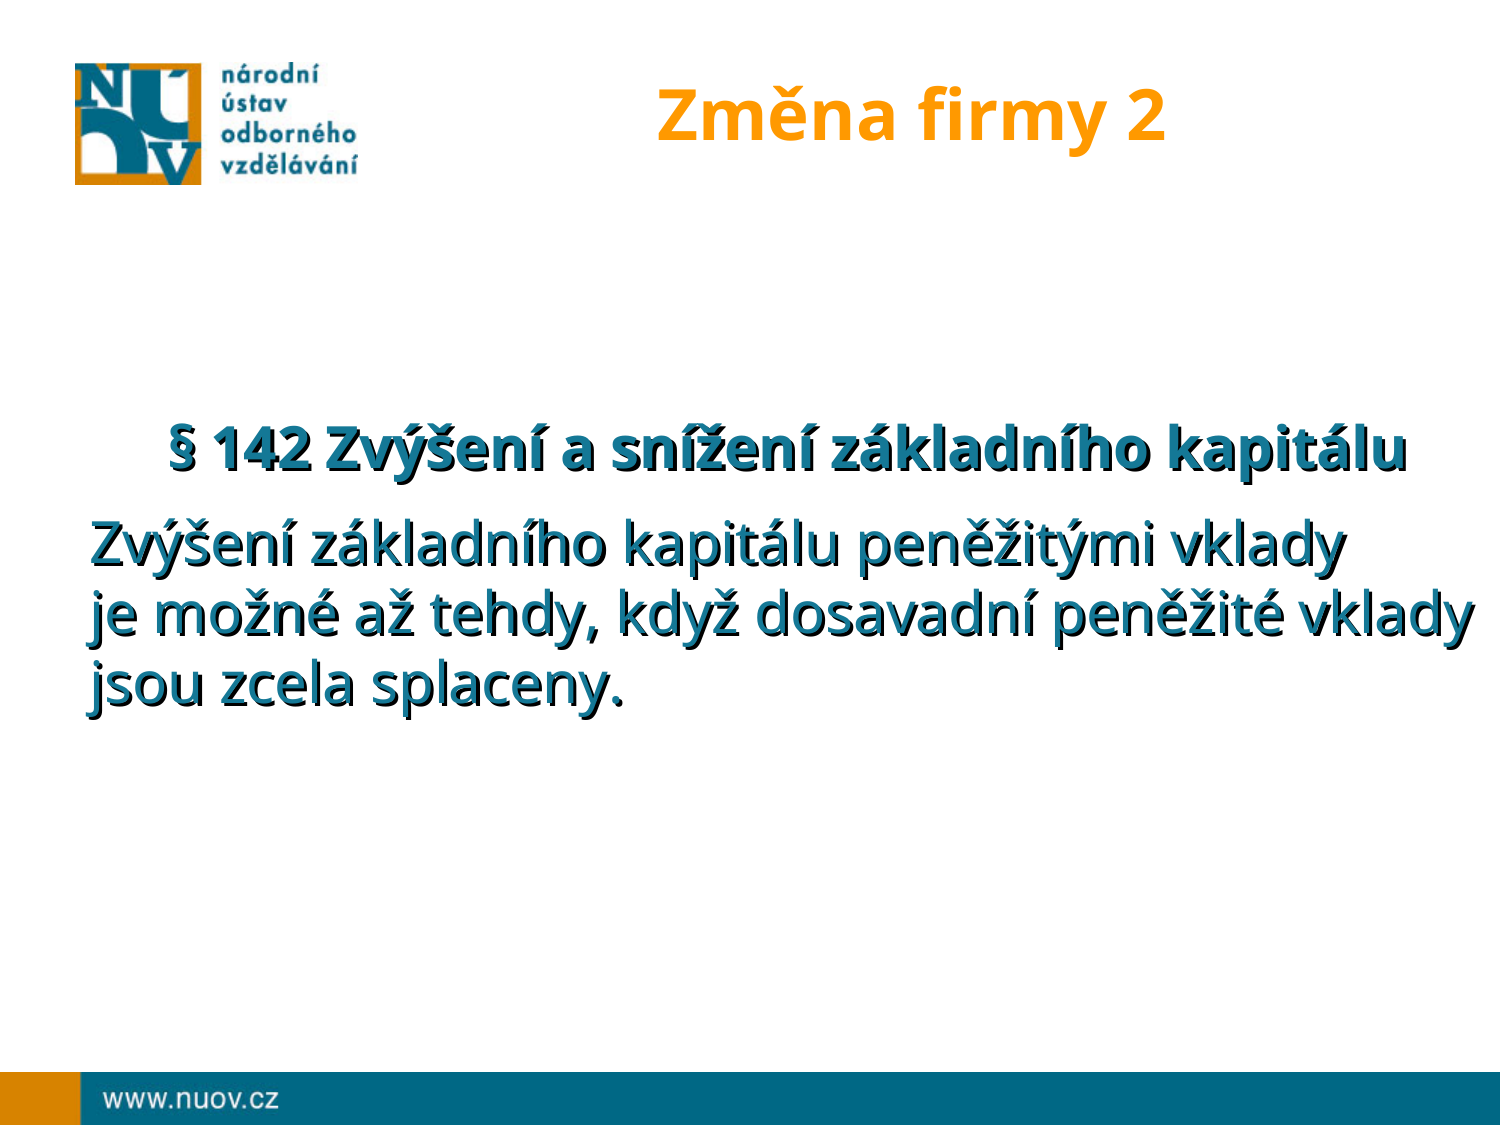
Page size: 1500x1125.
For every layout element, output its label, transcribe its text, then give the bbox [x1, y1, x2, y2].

text_box [75, 62, 358, 185]
text_box § 142 Zvýšení a snížení základního kapitálu Zvýšení základního kapitálu peněžitými vklady je možné až tehdy, když dosavadní peněžité vklady jsou zcela splaceny. [75, 402, 1500, 723]
text_box [0, 1072, 1500, 1125]
title Změna firmy 2 [399, 37, 1425, 188]
